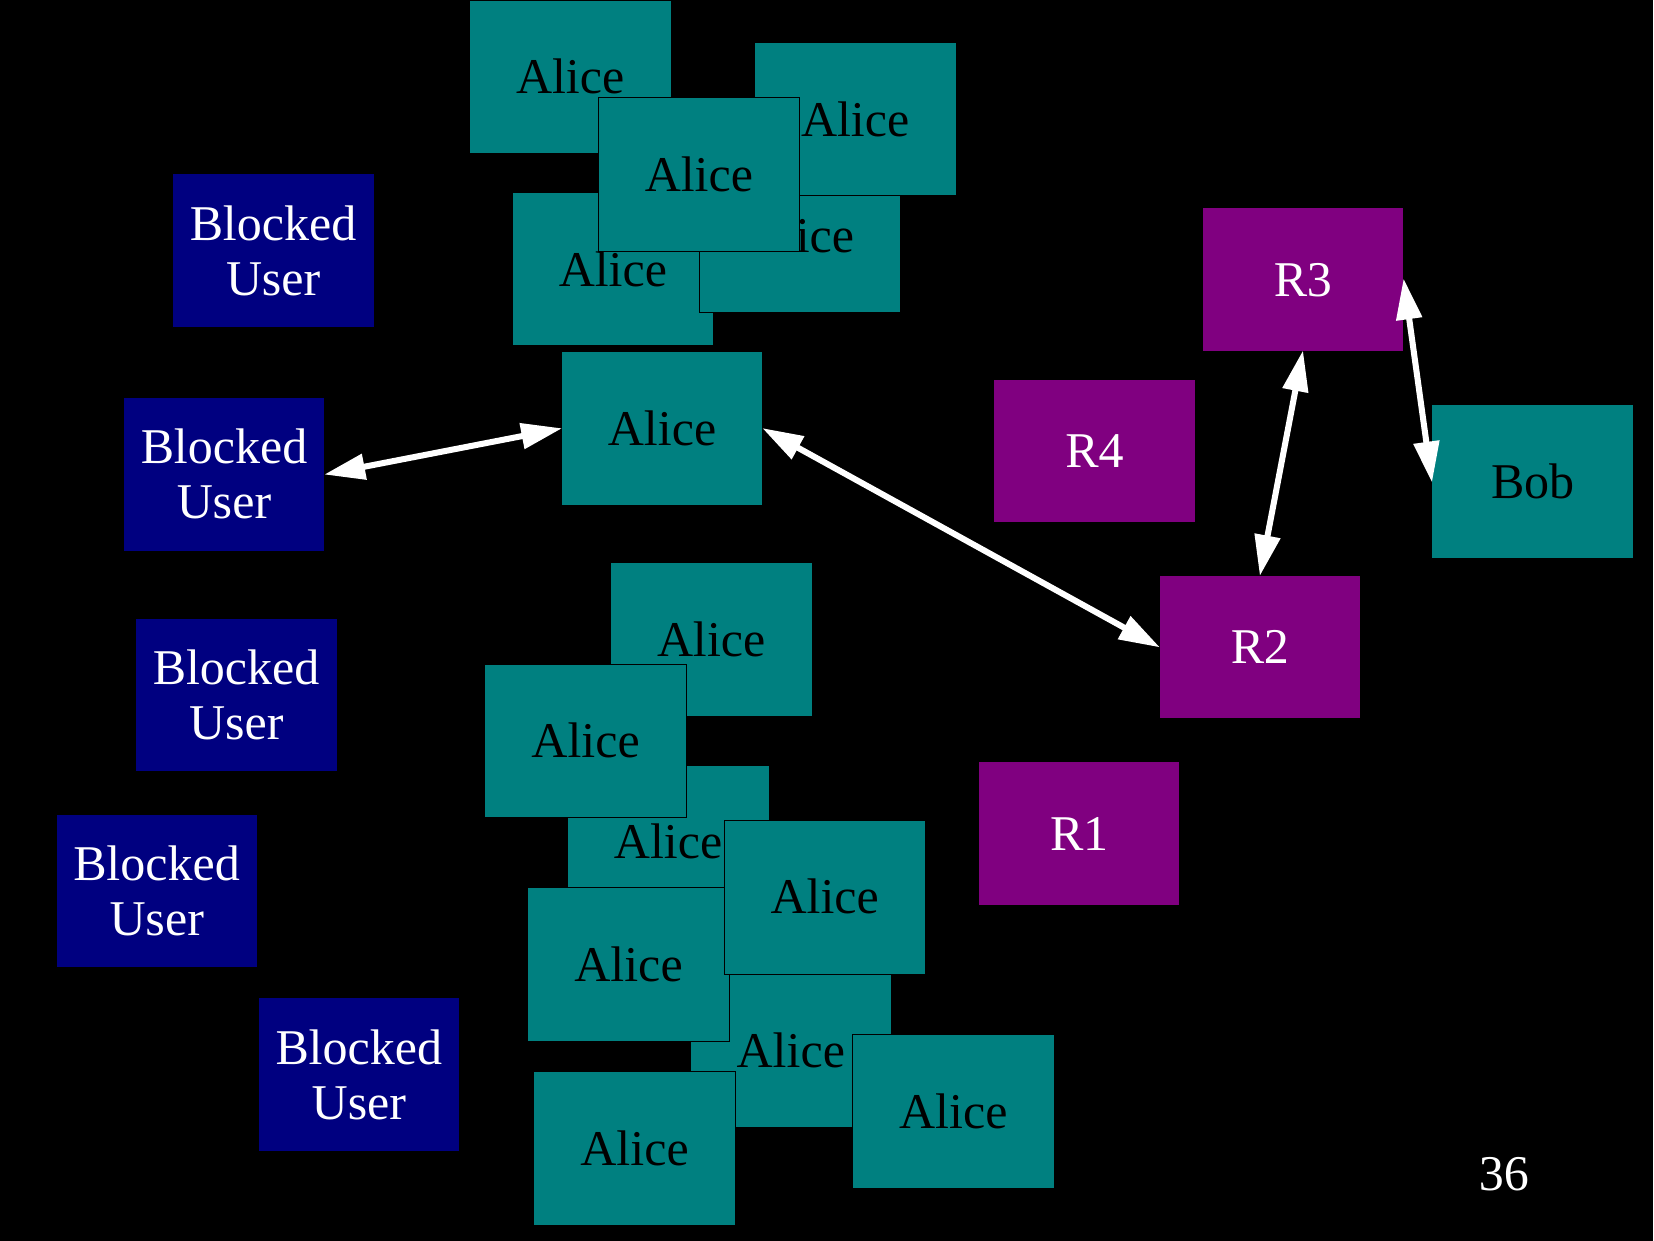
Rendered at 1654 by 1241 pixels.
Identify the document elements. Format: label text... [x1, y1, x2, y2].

text_box Blocked User [258, 997, 460, 1152]
text_box Alice [561, 351, 763, 506]
text_box Alice [512, 192, 714, 346]
text_box R3 [1202, 207, 1404, 352]
text_box Bob [1431, 404, 1634, 559]
text_box Alice [567, 765, 770, 887]
text_box Alice [469, 0, 672, 154]
text_box Alice [484, 664, 687, 818]
text_box Blocked User [56, 814, 258, 968]
text_box Alice [610, 562, 813, 717]
text_box Alice [754, 42, 957, 196]
text_box Alice [852, 1034, 1055, 1189]
text_box Blocked User [172, 173, 375, 328]
text_box R4 [993, 379, 1196, 523]
text_box Alice [598, 97, 800, 252]
text_box Alice [724, 820, 926, 975]
text_box R1 [978, 761, 1180, 906]
text_box Alice [527, 887, 730, 1042]
text_box Alice [533, 1071, 736, 1226]
text_box R2 [1159, 575, 1361, 719]
text_box Blocked User [135, 618, 338, 772]
text_box Alice [699, 196, 901, 313]
text_box Blocked User [123, 397, 325, 552]
text_box Alice [690, 975, 892, 1128]
